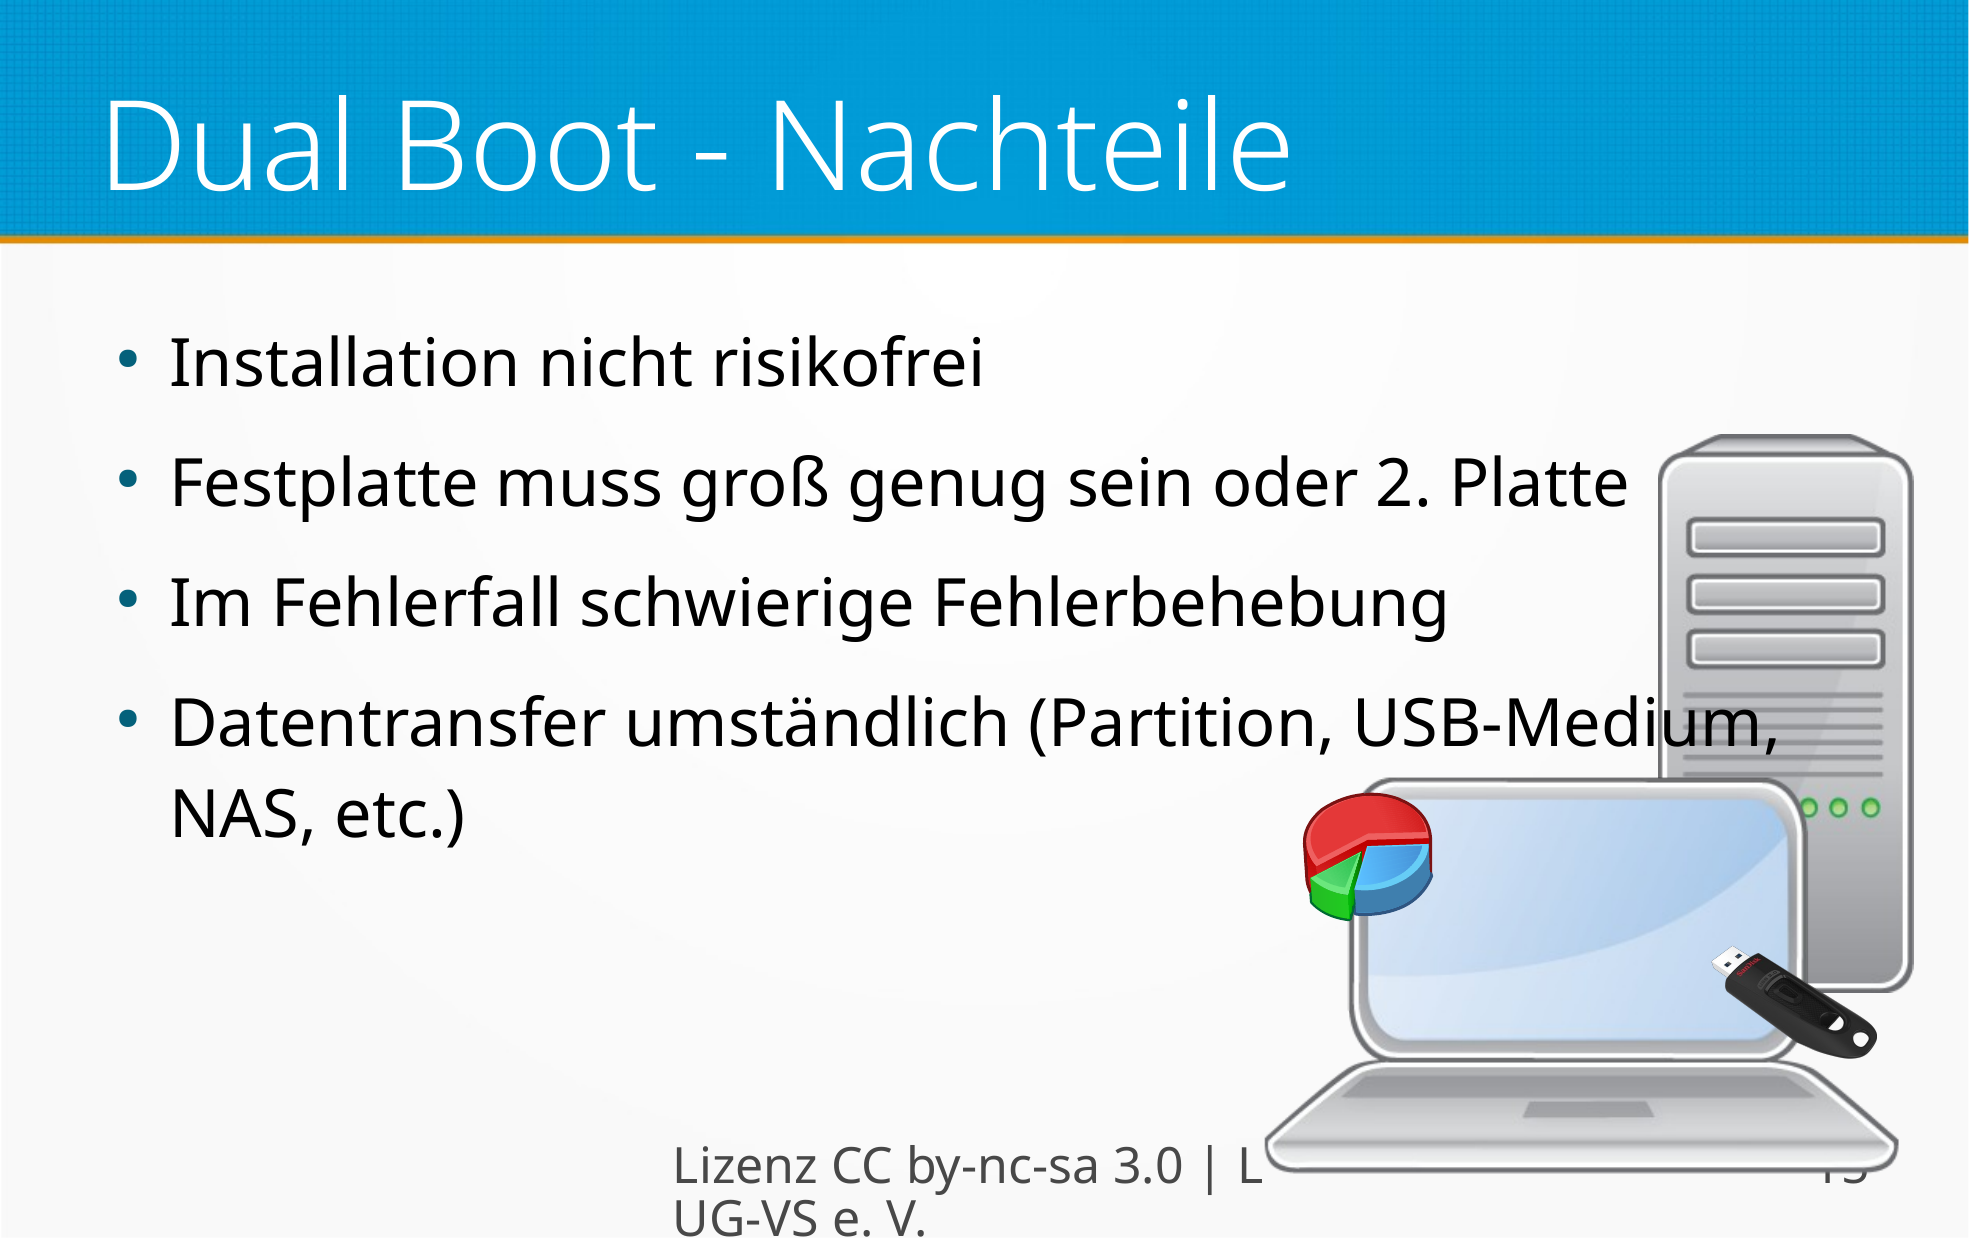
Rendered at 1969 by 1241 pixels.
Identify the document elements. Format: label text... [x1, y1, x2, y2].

list Installation nicht risikofrei Festplatte muss groß genug sein oder 2. Platte Im Fehlerfall schwierige Fehlerbehebung Datentransfer umständlich (Partition, USB-Medium, NAS, etc.) [98, 315, 1861, 1081]
picture [0, 233, 1969, 1241]
title Dual Boot - Nachteile [98, 19, 1870, 227]
